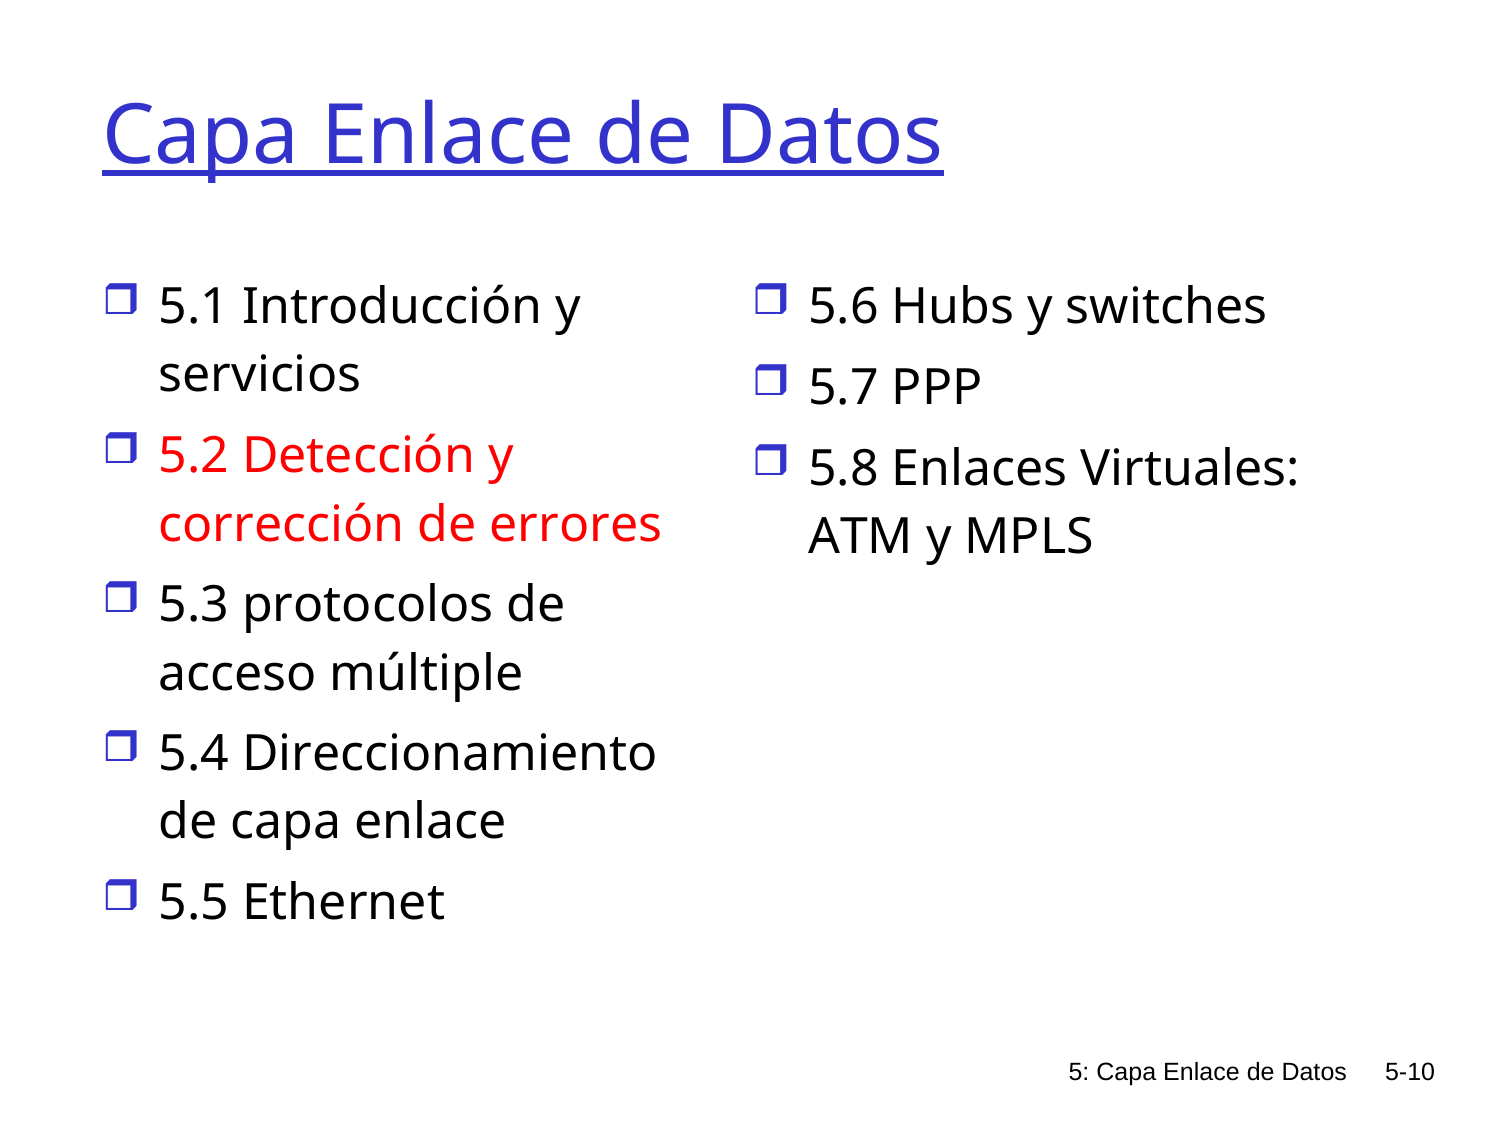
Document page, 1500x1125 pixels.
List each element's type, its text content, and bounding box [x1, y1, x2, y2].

list 5.6 Hubs y switches 5.7 PPP 5.8 Enlaces Virtuales: ATM y MPLS [737, 262, 1403, 1026]
title Capa Enlace de Datos [87, 37, 1363, 225]
list 5.1 Introducción y servicios 5.2 Detección y corrección de errores 5.3 protocolos de acceso múltiple 5.4 Direccionamiento de capa enlace 5.5 Ethernet [87, 262, 713, 1026]
